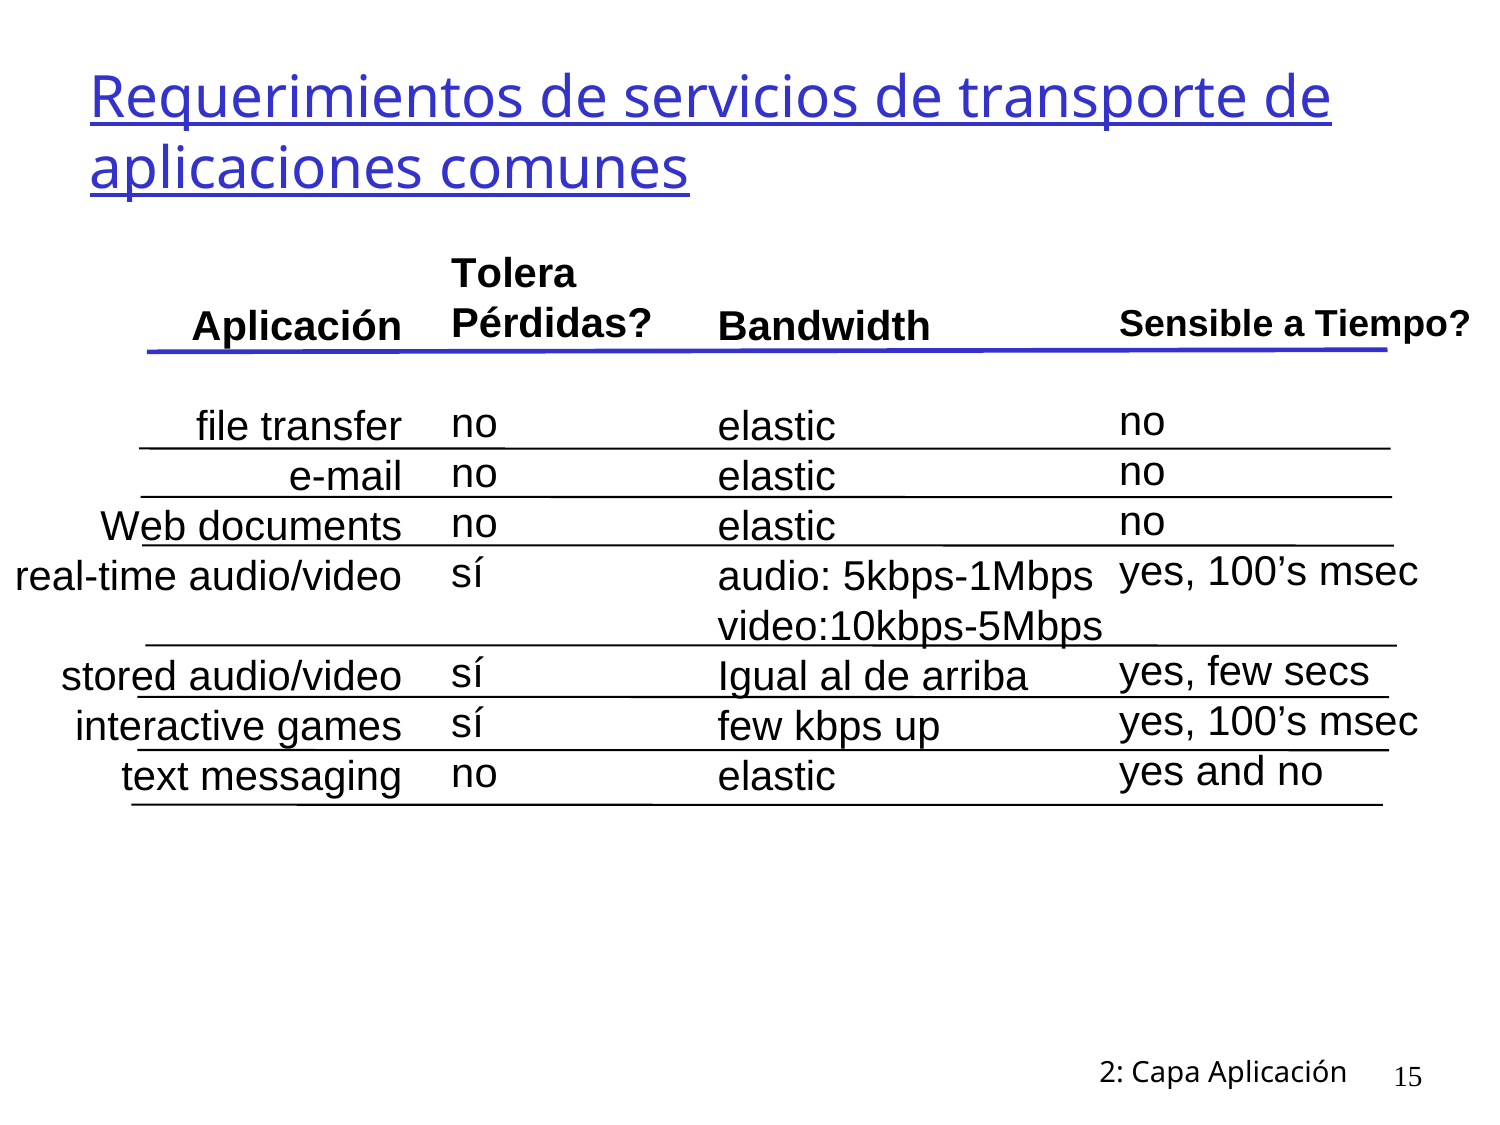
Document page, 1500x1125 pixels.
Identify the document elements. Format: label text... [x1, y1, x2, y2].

text_box Bandwidth elastic elastic elastic audio: 5kbps-1Mbps video:10kbps-5Mbps Igual al de arriba few kbps up elastic [702, 699, 1104, 749]
text_box Tolera Pérdidas? no no no sí sí sí no [436, 354, 668, 447]
text_box Aplicación file transfer e-mail Web documents real-time audio/video stored audio/video interactive games text messaging [0, 290, 418, 807]
text_box Tolera Pérdidas? no no no sí sí sí no [436, 547, 668, 644]
text_box Bandwidth elastic elastic elastic audio: 5kbps-1Mbps video:10kbps-5Mbps Igual al de arriba few kbps up elastic [702, 290, 1104, 348]
text_box Tolera Pérdidas? no no no sí sí sí no [436, 237, 668, 349]
text_box Bandwidth elastic elastic elastic audio: 5kbps-1Mbps video:10kbps-5Mbps Igual al de arriba few kbps up elastic [702, 353, 1104, 447]
text_box Tolera Pérdidas? no no no sí sí sí no [436, 698, 668, 749]
text_box Tolera Pérdidas? no no no sí sí sí no [436, 498, 668, 544]
text_box Tolera Pérdidas? no no no sí sí sí no [436, 450, 668, 495]
text_box Bandwidth elastic elastic elastic audio: 5kbps-1Mbps video:10kbps-5Mbps Igual al de arriba few kbps up elastic [702, 752, 1126, 803]
text_box Bandwidth elastic elastic elastic audio: 5kbps-1Mbps video:10kbps-5Mbps Igual al de arriba few kbps up elastic [702, 647, 1104, 696]
text_box Bandwidth elastic elastic elastic audio: 5kbps-1Mbps video:10kbps-5Mbps Igual al de arriba few kbps up elastic [702, 450, 1104, 496]
text_box Bandwidth elastic elastic elastic audio: 5kbps-1Mbps video:10kbps-5Mbps Igual al de arriba few kbps up elastic [702, 499, 1104, 544]
text_box Sensible a Tiempo? no no no yes, 100’s msec yes, few secs yes, 100’s msec yes and no [1104, 290, 1500, 802]
text_box Bandwidth elastic elastic elastic audio: 5kbps-1Mbps video:10kbps-5Mbps Igual al de arriba few kbps up elastic [702, 547, 1104, 644]
title Requerimientos de servicios de transporte de aplicaciones comunes [75, 37, 1421, 226]
text_box Tolera Pérdidas? no no no sí sí sí no [436, 647, 668, 695]
text_box Tolera Pérdidas? no no no sí sí sí no [436, 752, 668, 803]
